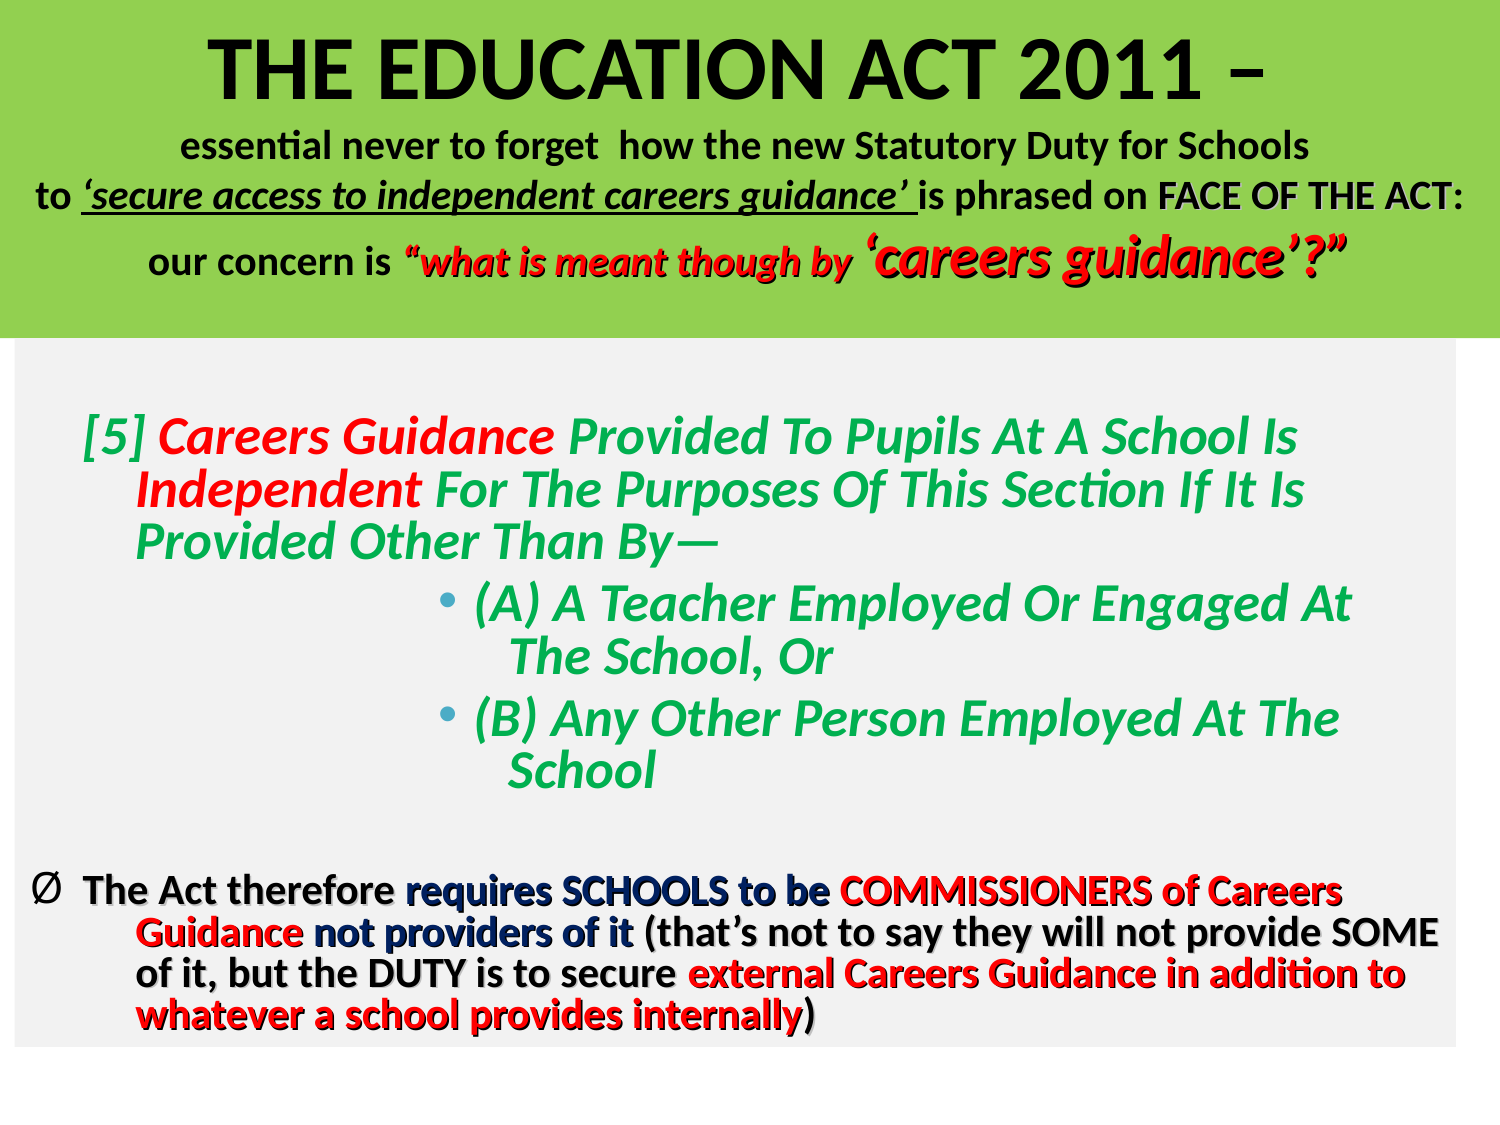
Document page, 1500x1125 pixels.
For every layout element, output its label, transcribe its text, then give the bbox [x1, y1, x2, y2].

title THE EDUCATION ACT 2011 – essential never to forget how the new Statutory Duty for Schools to ‘secure access to independent careers guidance’ is phrased on FACE OF THE ACT: our concern is “what is meant though by ‘careers guidance’?” [0, 0, 1500, 339]
list [5] Careers Guidance Provided To Pupils At A School Is Independent For The Purposes Of This Section If It Is Provided Other Than By— (A) A Teacher Employed Or Engaged At The School, Or (B) Any Other Person Employed At The School The Act therefore requires SCHOOLS to be COMMISSIONERS of Careers Guidance not providers of it (that’s not to say they will not provide SOME of it, but the DUTY is to secure external Careers Guidance in addition to whatever a school provides internally) [14, 338, 1456, 1047]
